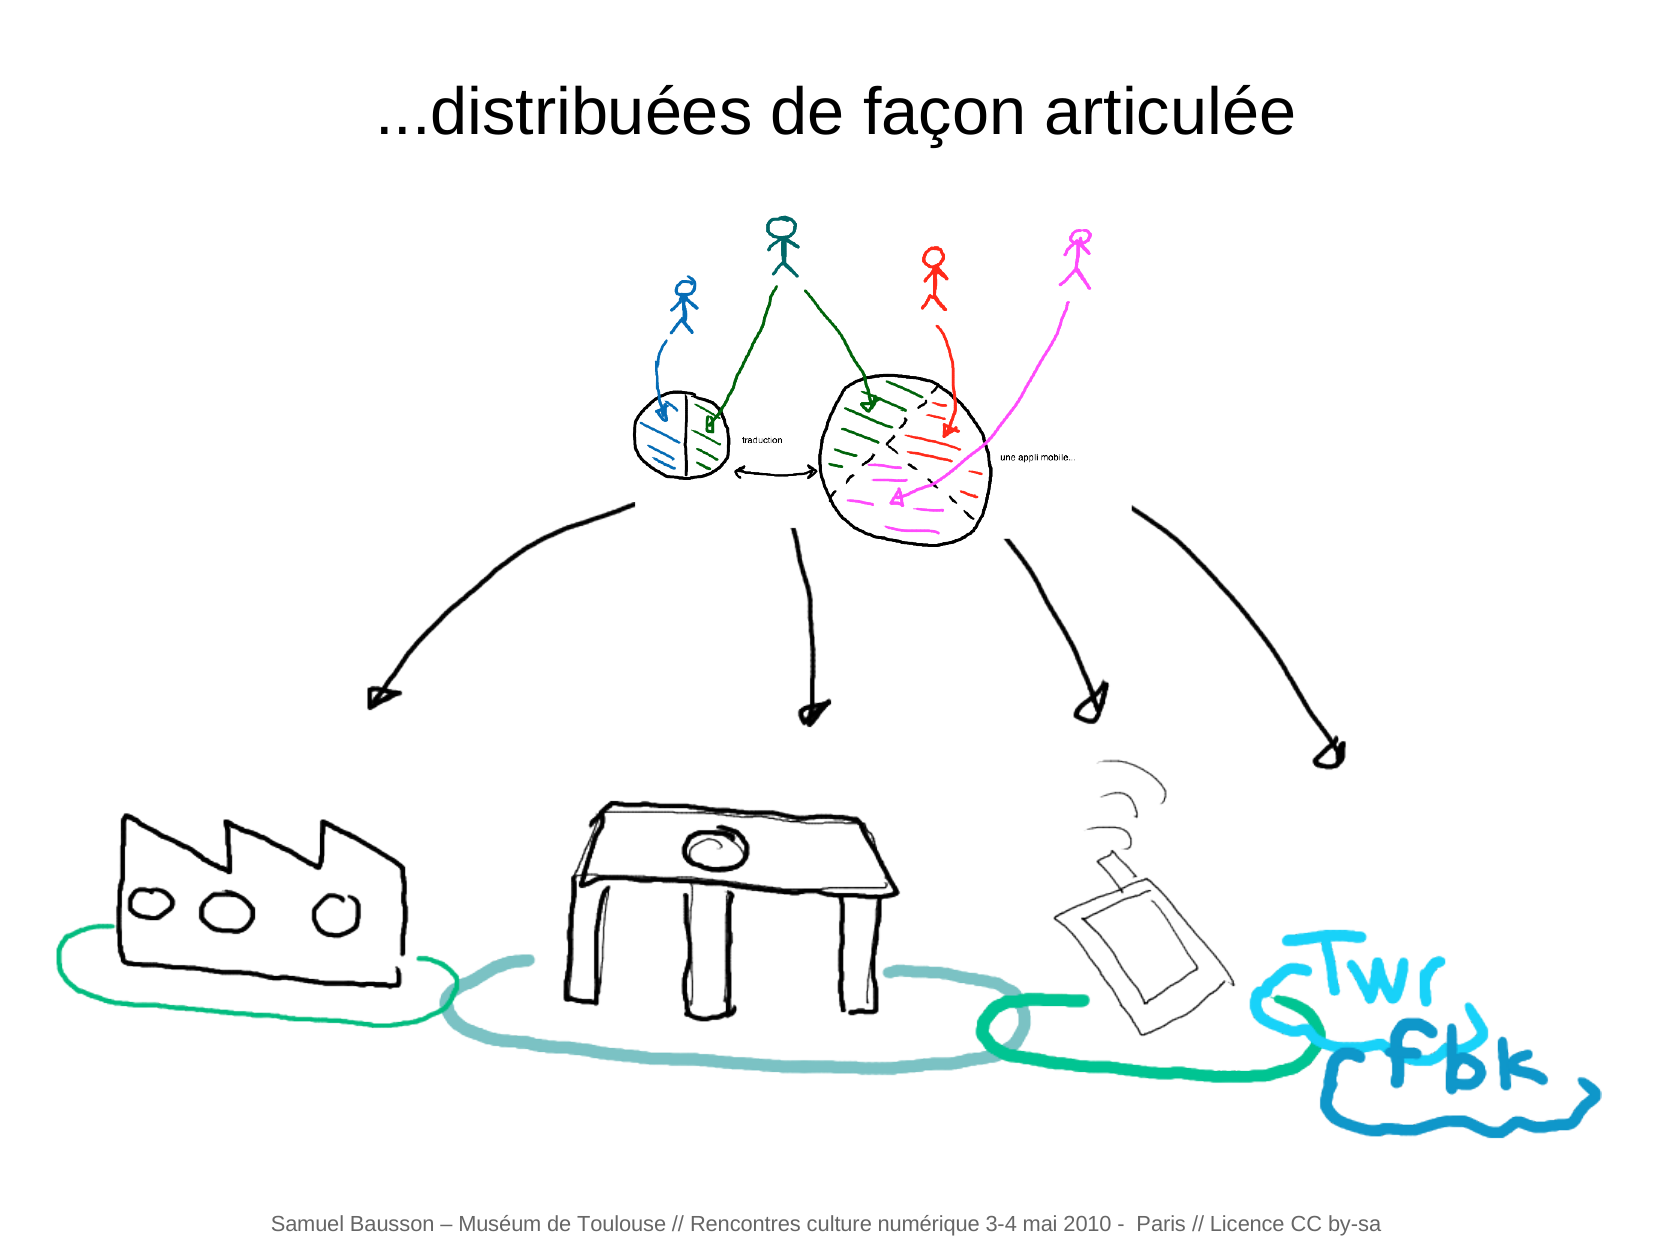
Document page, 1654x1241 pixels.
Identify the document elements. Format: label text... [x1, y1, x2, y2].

subtitle ...distribuées de façon articulée [92, 45, 1581, 178]
picture [55, 215, 1602, 1140]
